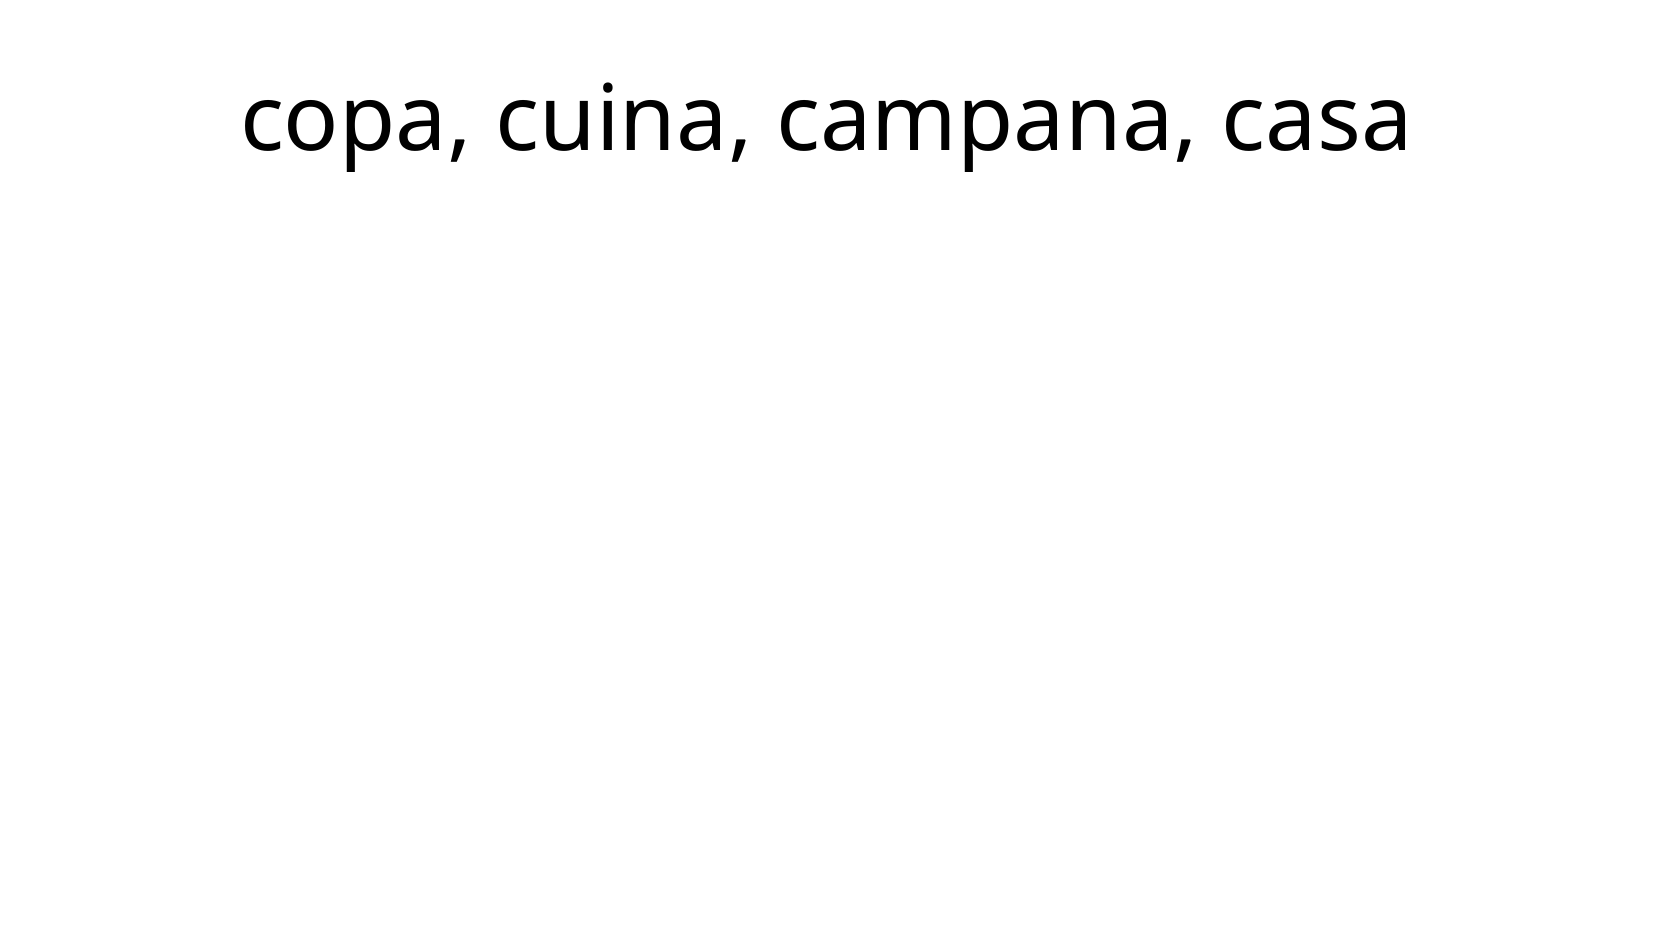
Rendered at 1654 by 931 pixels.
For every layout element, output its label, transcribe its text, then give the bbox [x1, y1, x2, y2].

title copa, cuina, campana, casa [82, 37, 1571, 193]
